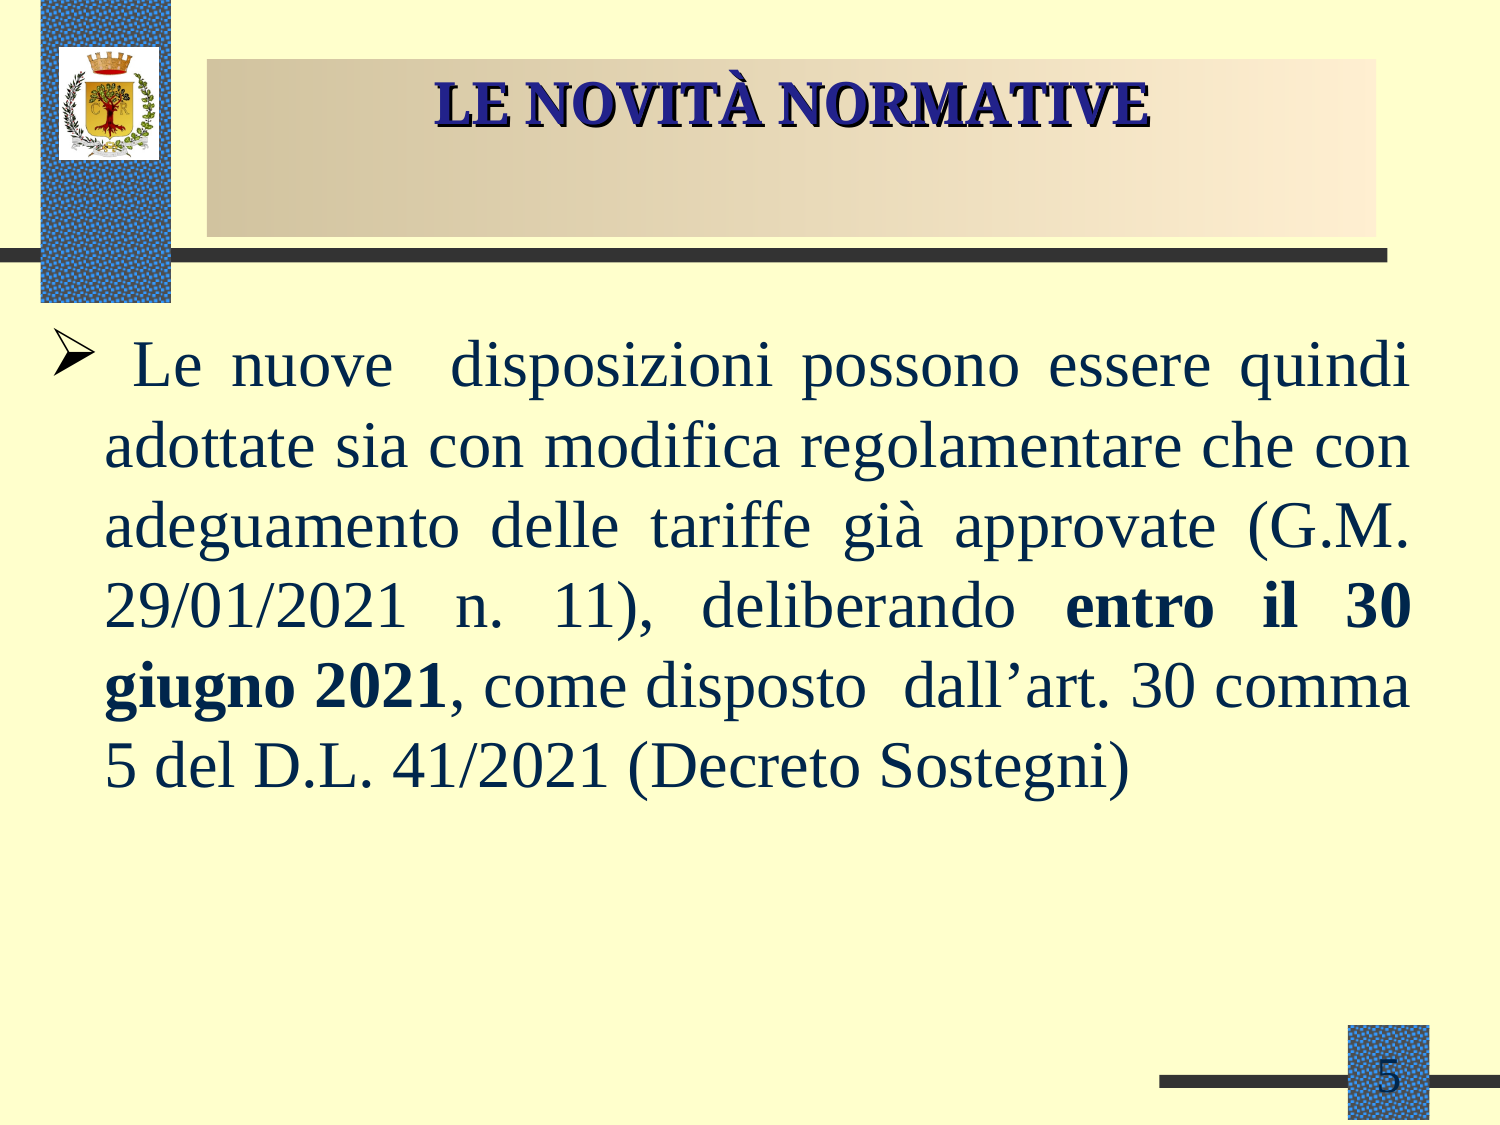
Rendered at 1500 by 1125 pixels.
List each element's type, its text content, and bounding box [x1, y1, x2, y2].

text_box LE NOVITÀ NORMATIVE [206, 59, 1377, 237]
picture [40, 0, 171, 303]
text_box <numero> [1347, 1025, 1430, 1120]
list Le nuove disposizioni possono essere quindi adottate sia con modifica regolamentare che con adeguamento delle tariffe già approvate (G.M. 29/01/2021 n. 11), deliberando entro il 30 giugno 2021, come disposto dall’art. 30 comma 5 del D.L. 41/2021 (Decreto Sostegni) [34, 312, 1428, 1016]
